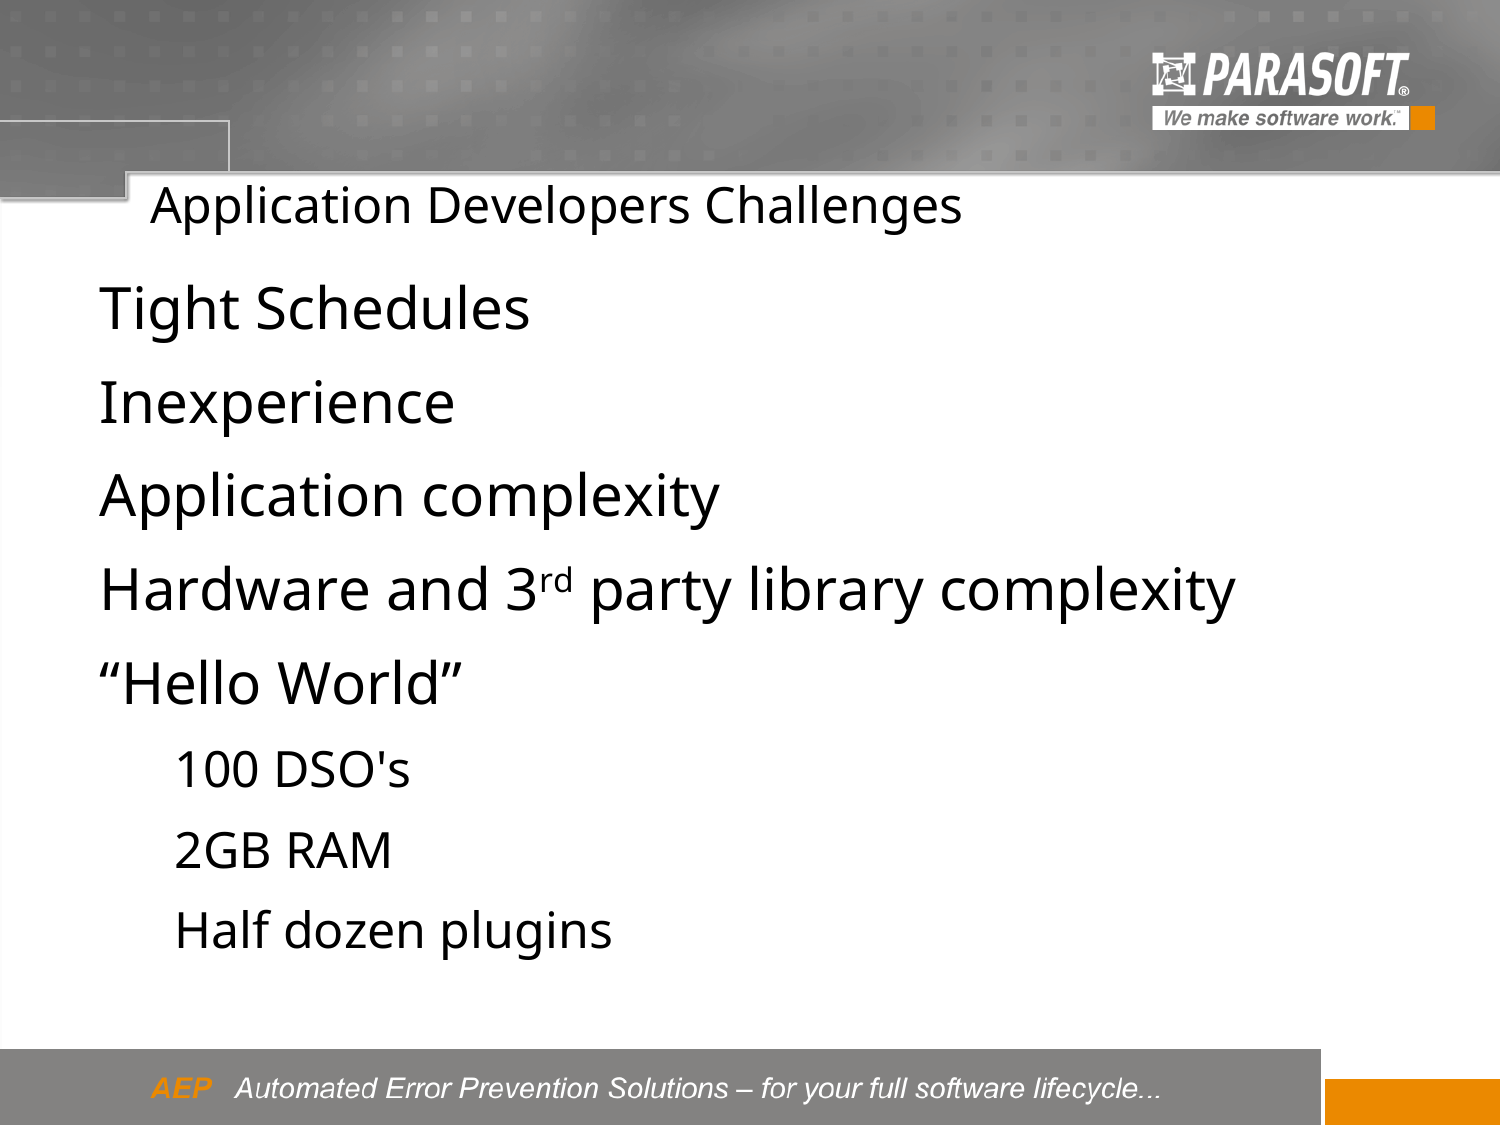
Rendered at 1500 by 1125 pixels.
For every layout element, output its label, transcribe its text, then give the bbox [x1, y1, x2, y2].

title Application Developers Challenges [150, 173, 1426, 235]
list Tight Schedules Inexperience Application complexity Hardware and 3rd party library complexity “Hello World” 100 DSO's 2GB RAM Half dozen plugins [99, 267, 1450, 995]
picture [0, 0, 1500, 1125]
